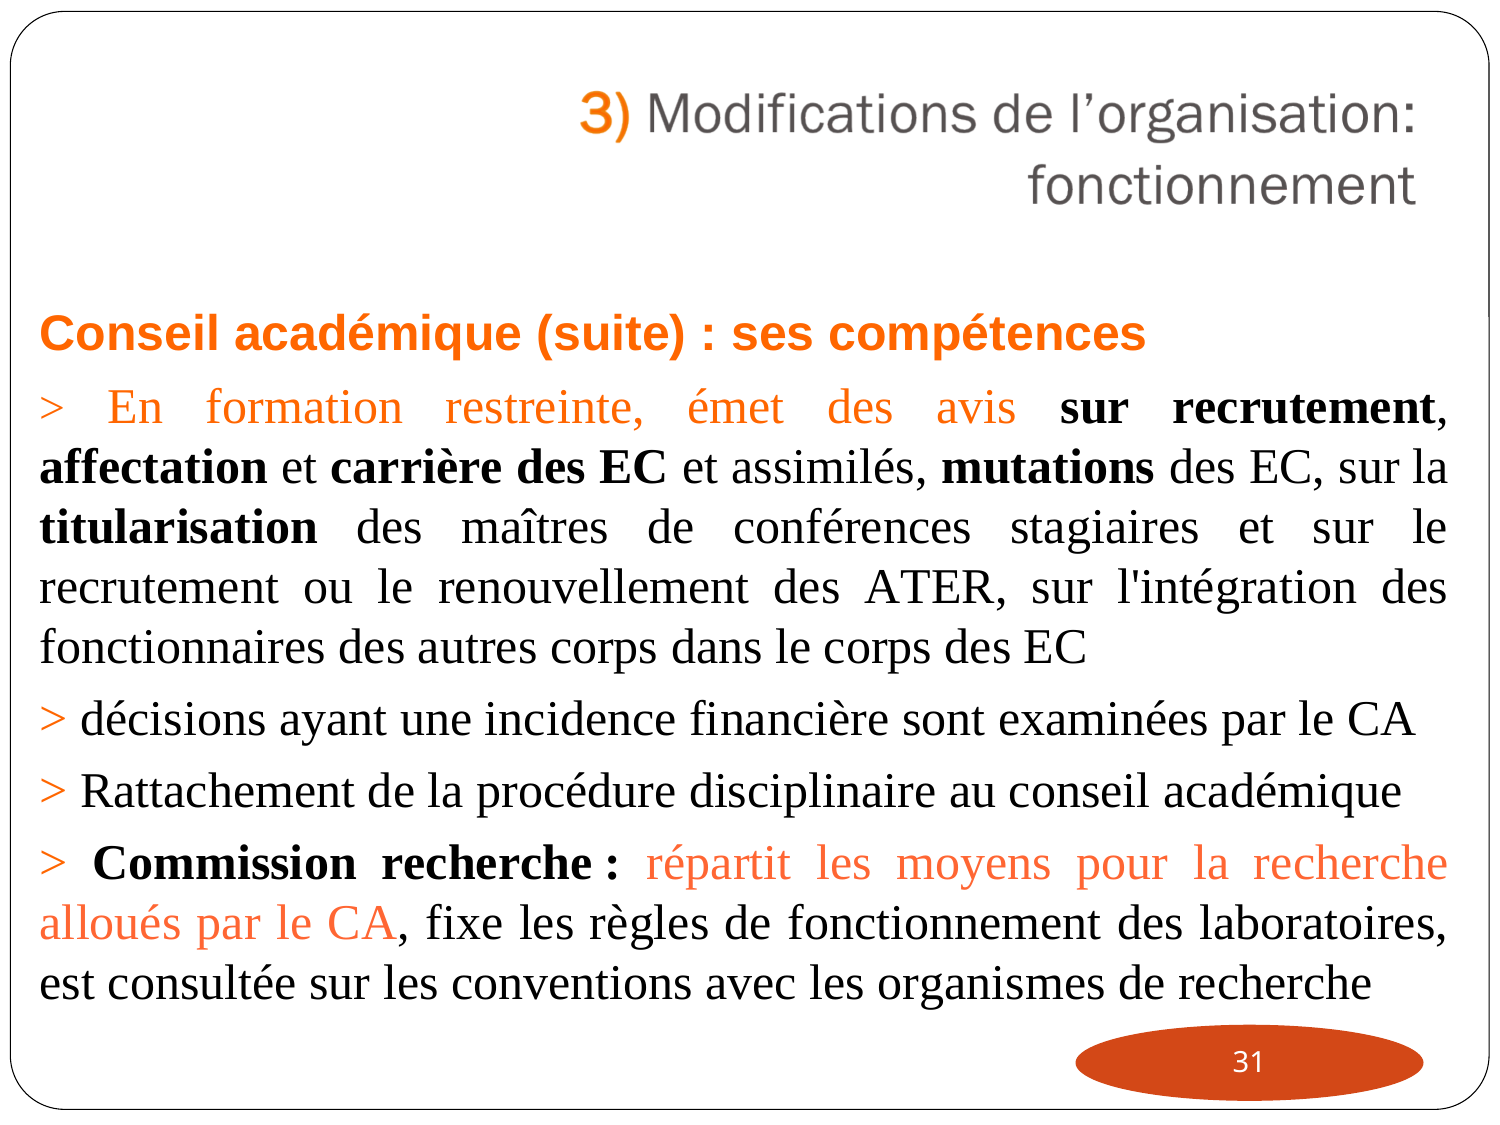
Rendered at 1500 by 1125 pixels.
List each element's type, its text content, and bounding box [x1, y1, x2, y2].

text_box Conseil académique (suite) : ses compétences > En formation restreinte, émet des avis sur recrutement, affectation et carrière des EC et assimilés, mutations des EC, sur la titularisation des maîtres de conférences stagiaires et sur le recrutement ou le renouvellement des ATER, sur l'intégration des fonctionnaires des autres corps dans le corps des EC > décisions ayant une incidence financière sont examinées par le CA > Rattachement de la procédure disciplinaire au conseil académique > Commission recherche : répartit les moyens pour la recherche alloués par le CA, fixe les règles de fonctionnement des laboratoires, est consultée sur les conventions avec les organismes de recherche [24, 299, 1465, 1098]
text_box <numéro> [1075, 1024, 1424, 1101]
picture [198, 61, 1432, 223]
